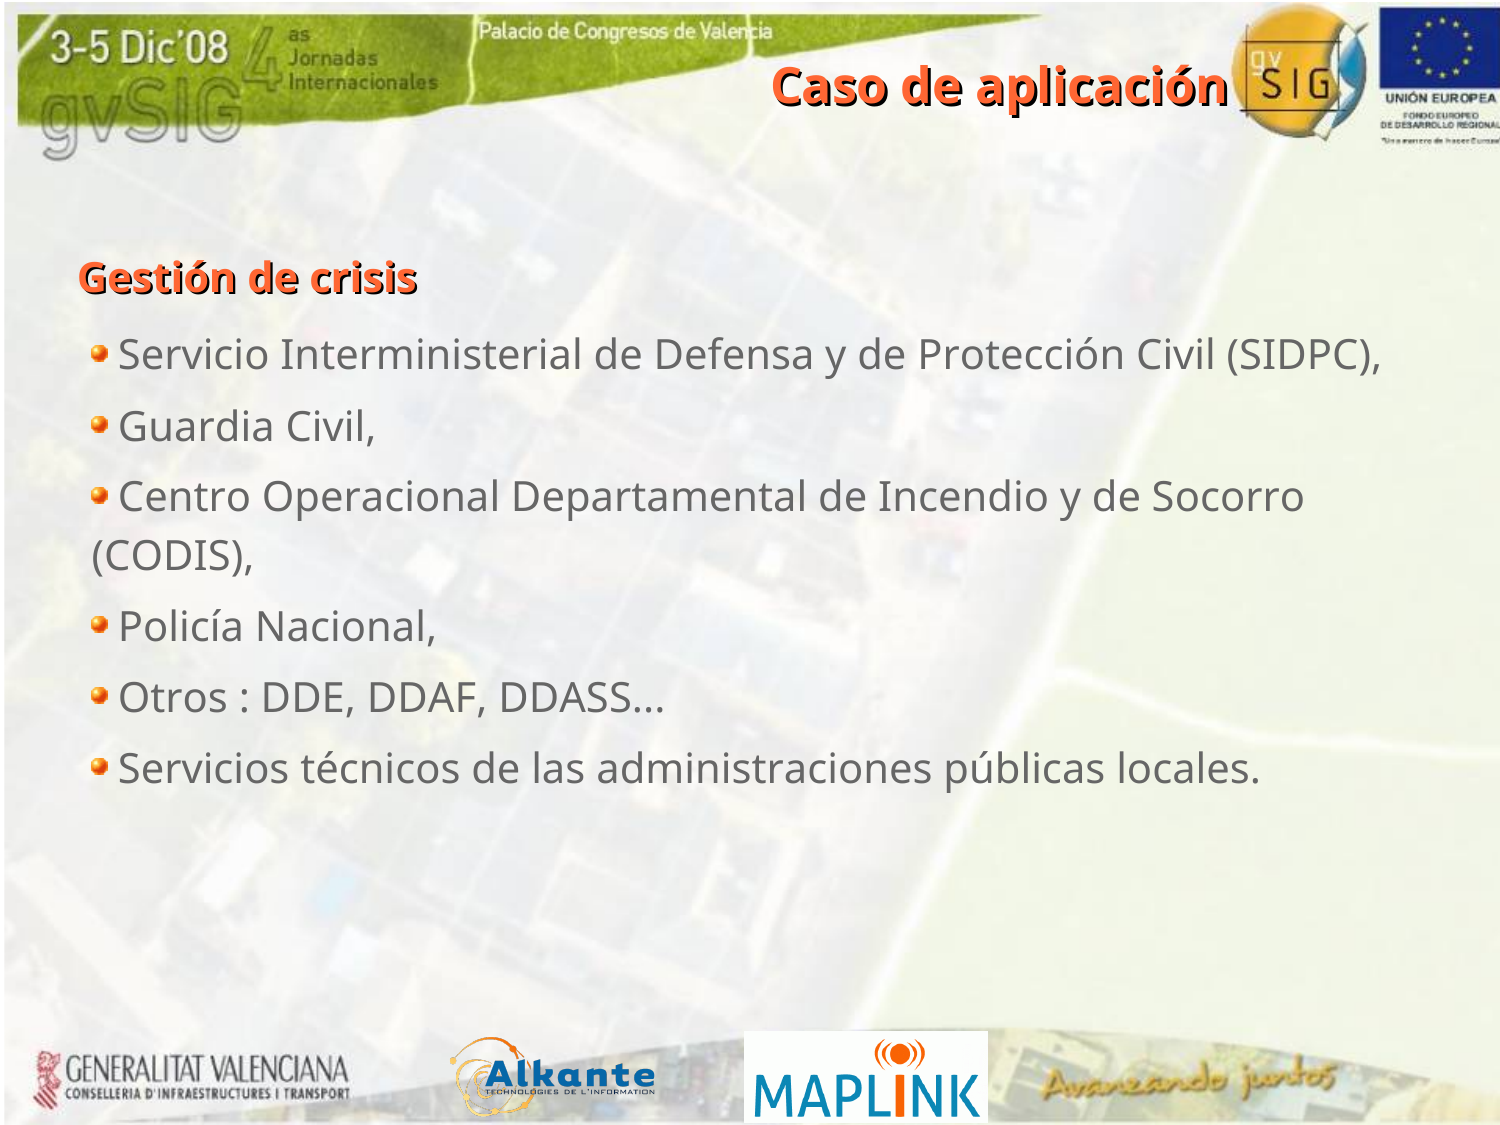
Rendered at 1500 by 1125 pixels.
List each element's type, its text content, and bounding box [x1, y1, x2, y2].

text_box Caso de aplicación [543, 53, 1229, 114]
picture [4, 2, 1500, 1125]
text_box Servicio Interministerial de Defensa y de Protección Civil (SIDPC), Guardia Civil, Centro Operacional Departamental de Incendio y de Socorro (CODIS), Policía Nacional, Otros : DDE, DDAF, DDASS... Servicios técnicos de las administraciones públicas locales. [76, 320, 1477, 975]
text_box Gestión de crisis [76, 236, 1477, 316]
